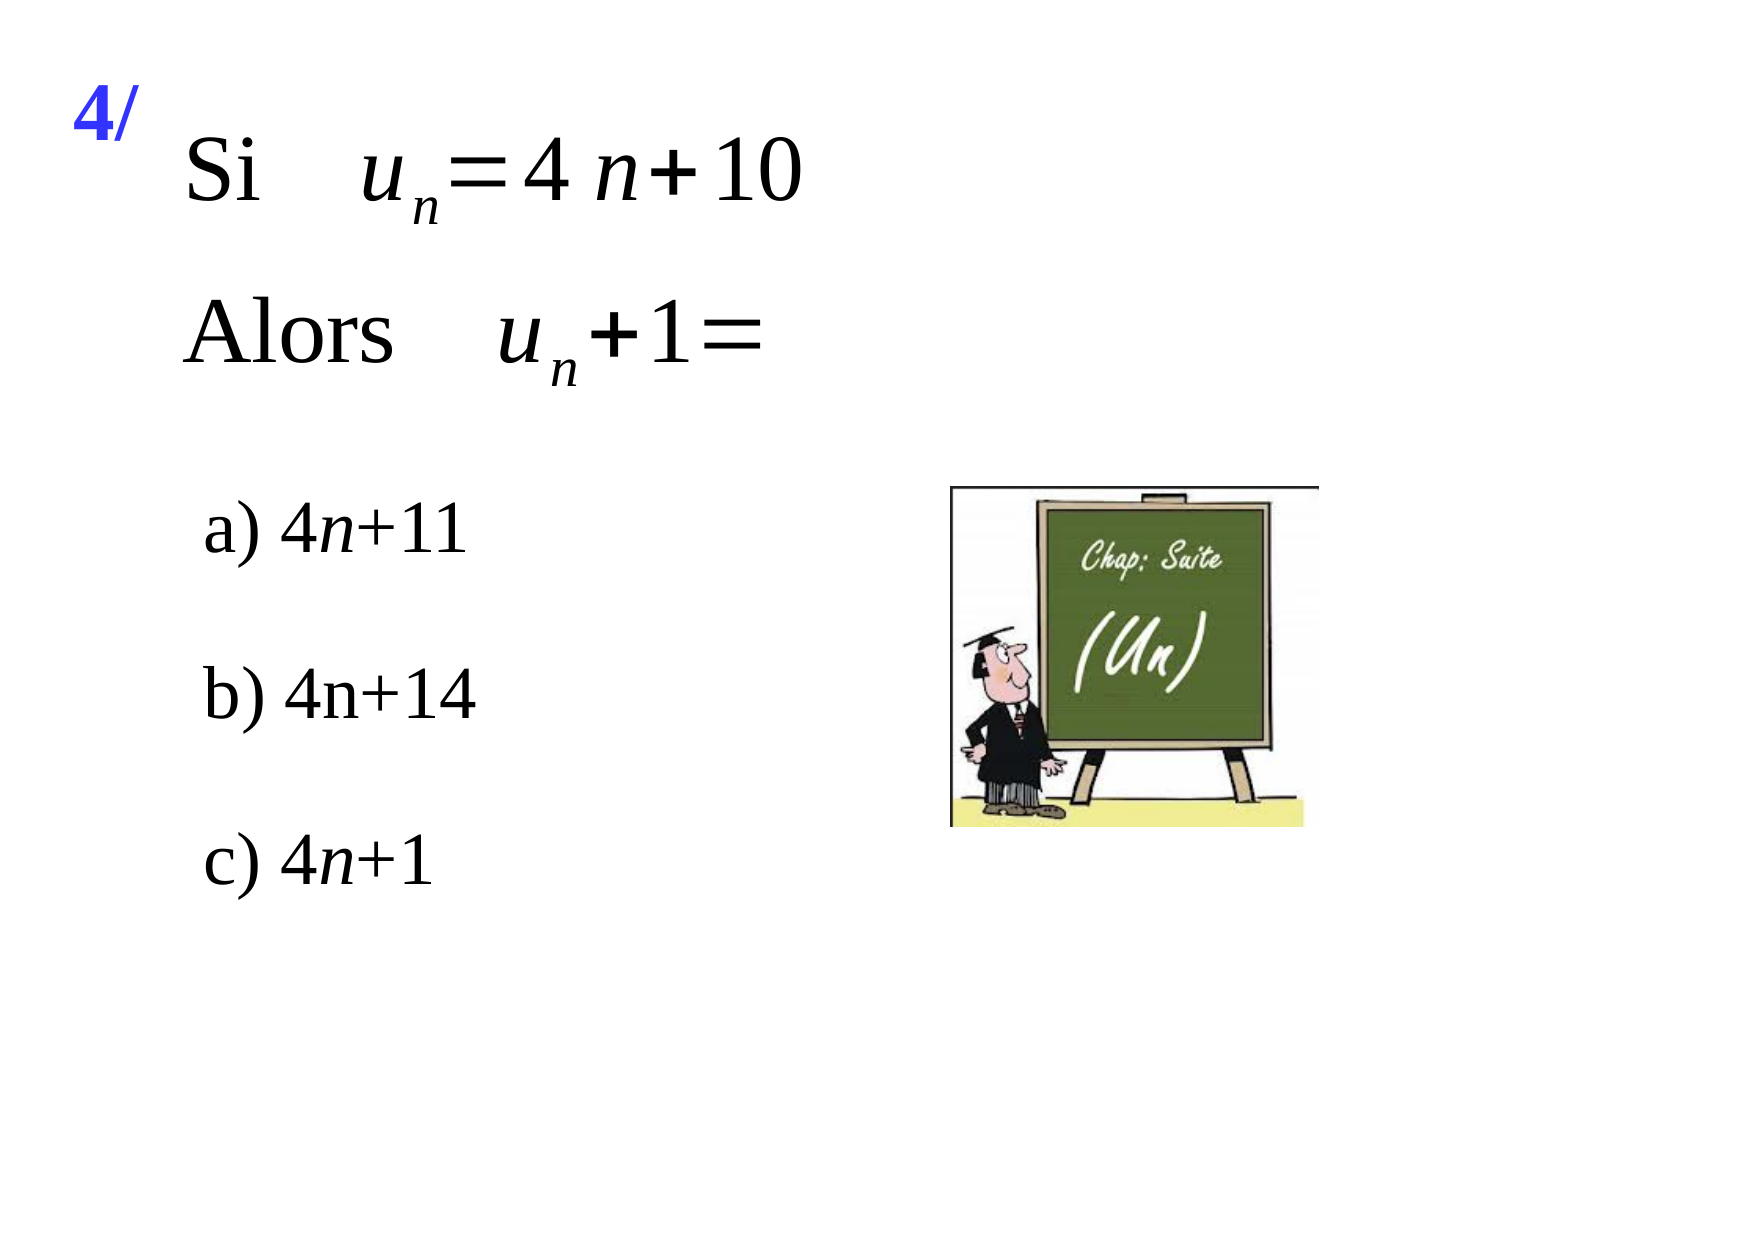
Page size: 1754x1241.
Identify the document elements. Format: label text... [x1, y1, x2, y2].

text_box a) 4n+11 b) 4n+14 c) 4n+1 [188, 478, 493, 909]
picture [950, 486, 1319, 827]
chart [152, 280, 798, 399]
chart [159, 117, 827, 237]
text_box 4/ [59, 59, 154, 167]
